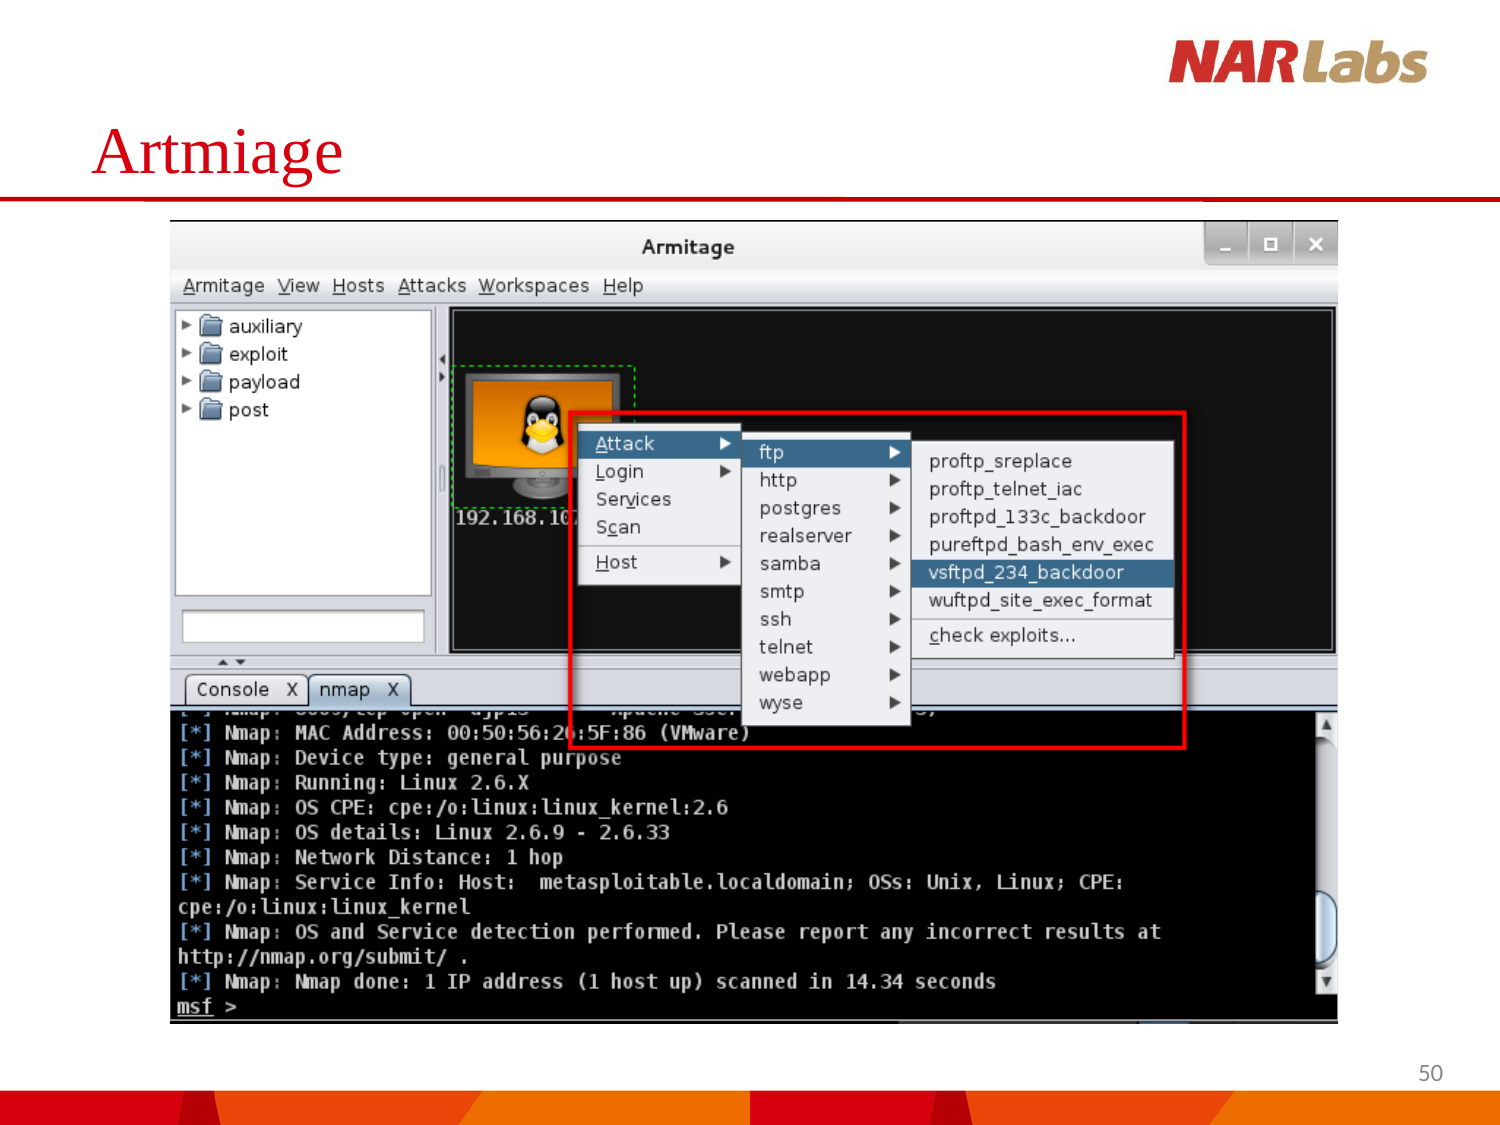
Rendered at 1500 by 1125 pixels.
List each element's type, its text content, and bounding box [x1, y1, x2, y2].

title Artmiage [89, 107, 1411, 189]
text_box [170, 220, 1338, 1023]
text_box 50 [1416, 1056, 1446, 1090]
